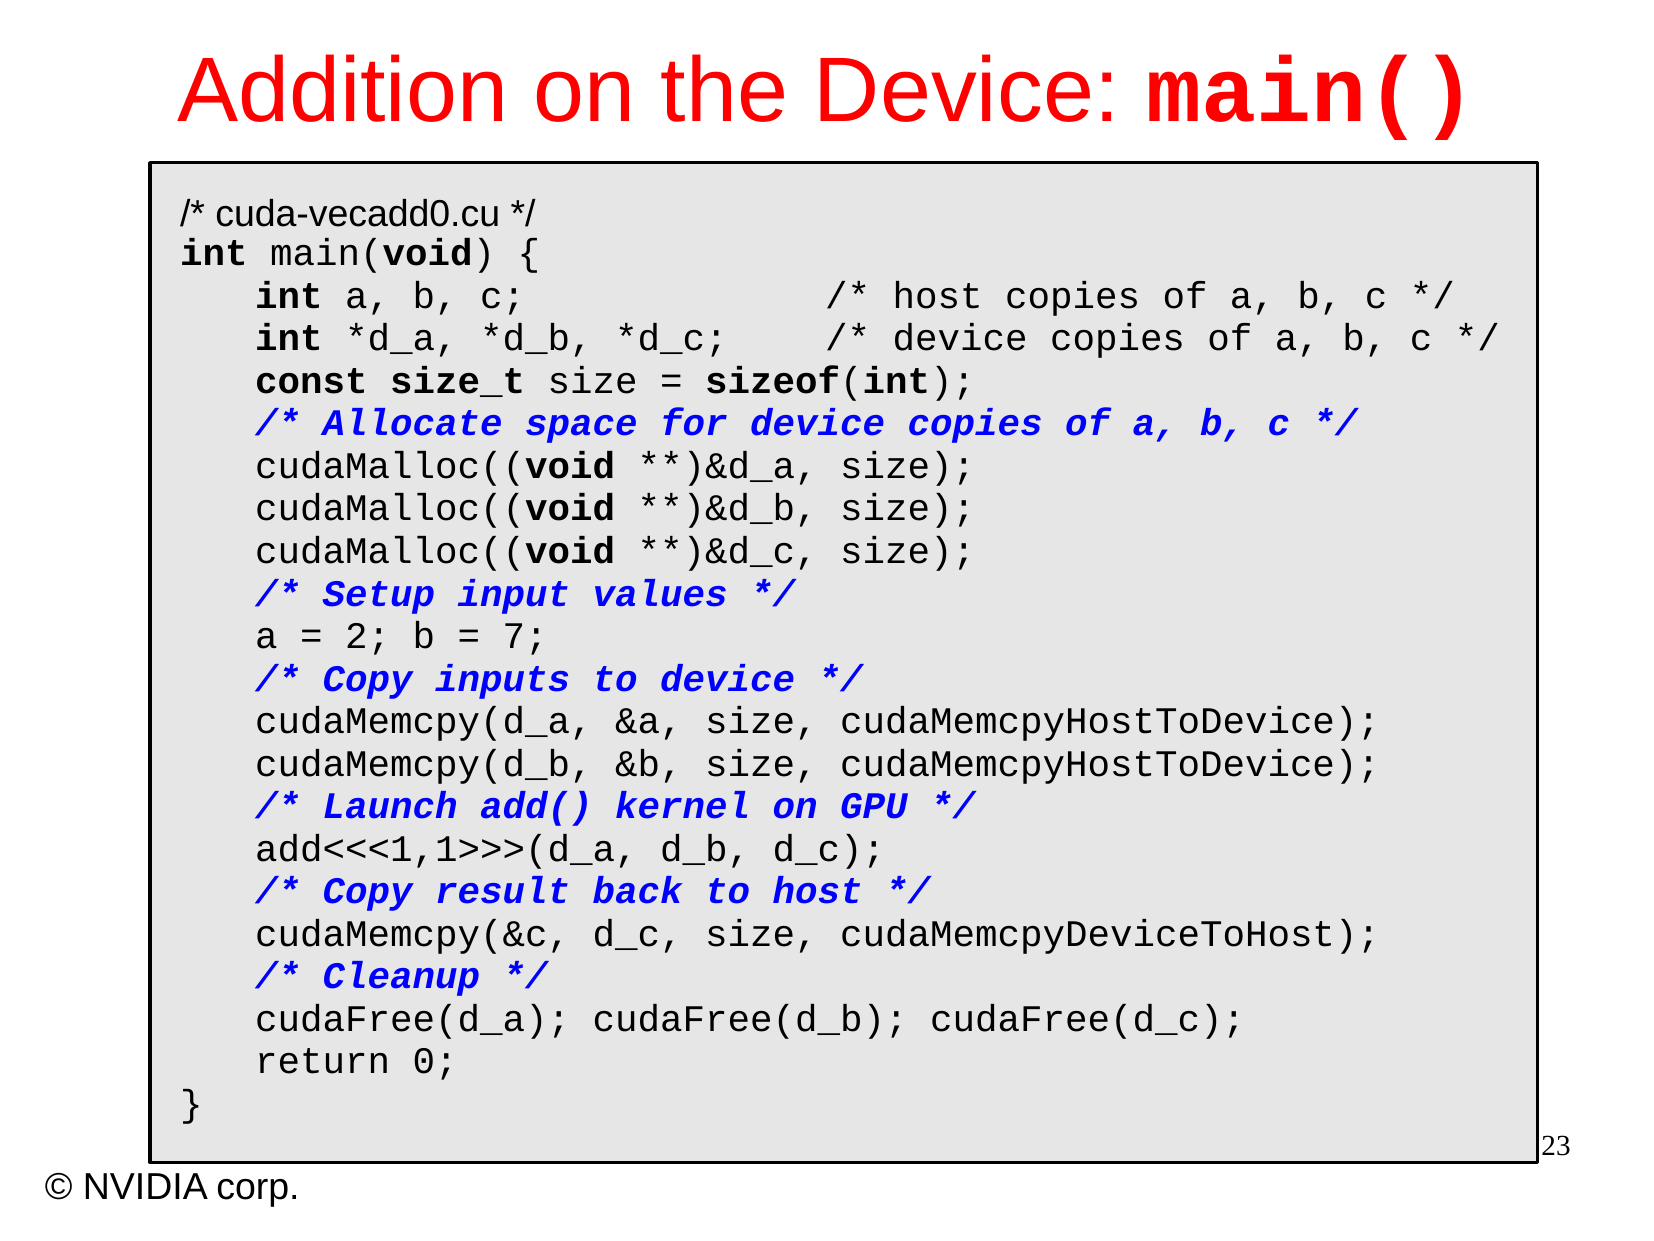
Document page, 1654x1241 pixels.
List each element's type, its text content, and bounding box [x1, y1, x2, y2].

text_box © NVIDIA corp. [30, 1158, 331, 1216]
text_box /* cuda-vecadd0.cu */ int main(void) { int a, b, c; /* host copies of a, b, c */ int *d_a, *d_b, *d_c; /* device copies of a, b, c */ const size_t size = sizeof(int); /* Allocate space for device copies of a, b, c */ cudaMalloc((void **)&d_a, size); cudaMalloc((void **)&d_b, size); cudaMalloc((void **)&d_c, size); /* Setup input values */ a = 2; b = 7; /* Copy inputs to device */ cudaMemcpy(d_a, &a, size, cudaMemcpyHostToDevice); cudaMemcpy(d_b, &b, size, cudaMemcpyHostToDevice); /* Launch add() kernel on GPU */ add<<<1,1>>>(d_a, d_b, d_c); /* Copy result back to host */ cudaMemcpy(&c, d_c, size, cudaMemcpyDeviceToHost); /* Cleanup */ cudaFree(d_a); cudaFree(d_b); cudaFree(d_c); return 0; } [150, 162, 1538, 1163]
title Addition on the Device: main() [82, 37, 1571, 151]
